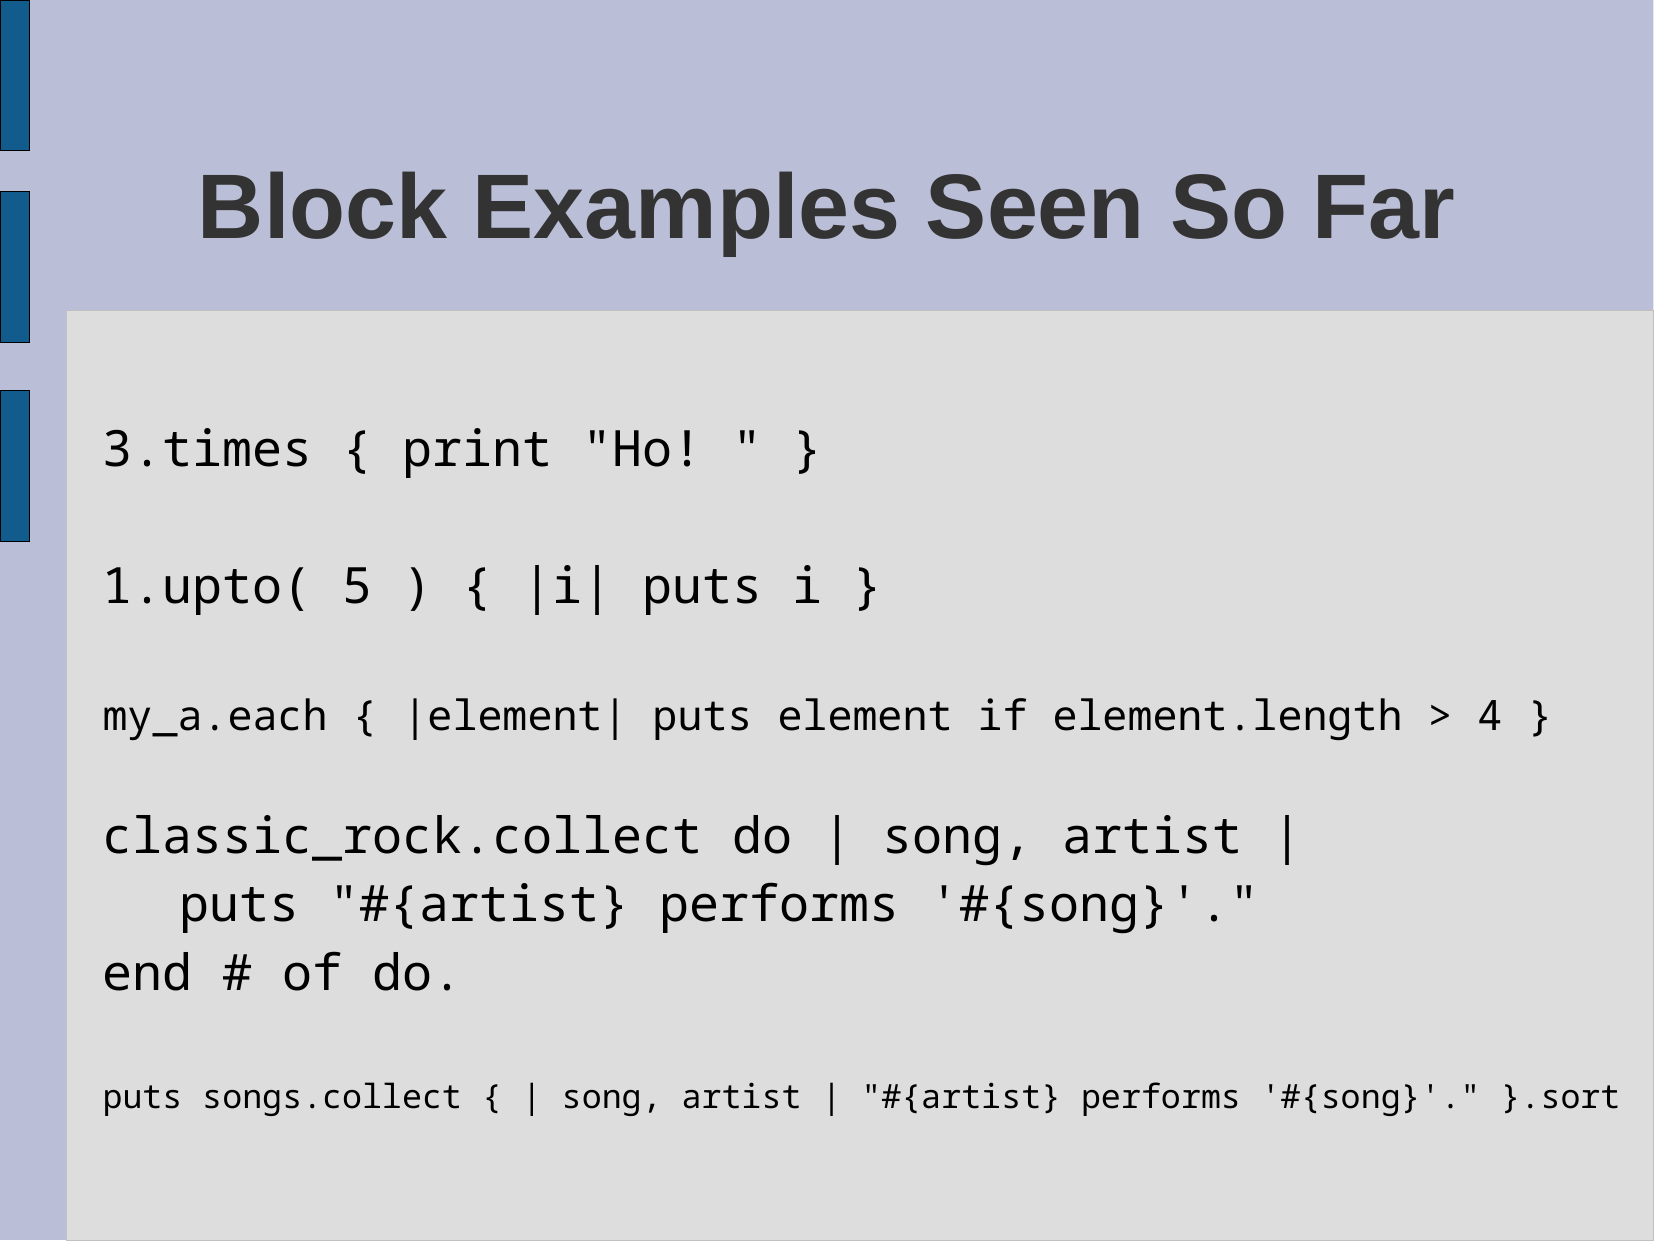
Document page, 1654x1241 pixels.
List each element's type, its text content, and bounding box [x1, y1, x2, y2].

title Block Examples Seen So Far [121, 102, 1534, 311]
list 3.times { print "Ho! " } 1.upto( 5 ) { |i| puts i } my_a.each { |element| puts element if element.length > 4 } classic_rock.collect do | song, artist | puts "#{artist} performs '#{song}'." end # of do. puts songs.collect { | song, artist | "#{artist} performs '#{song}'." }.sort [84, 344, 1637, 1127]
